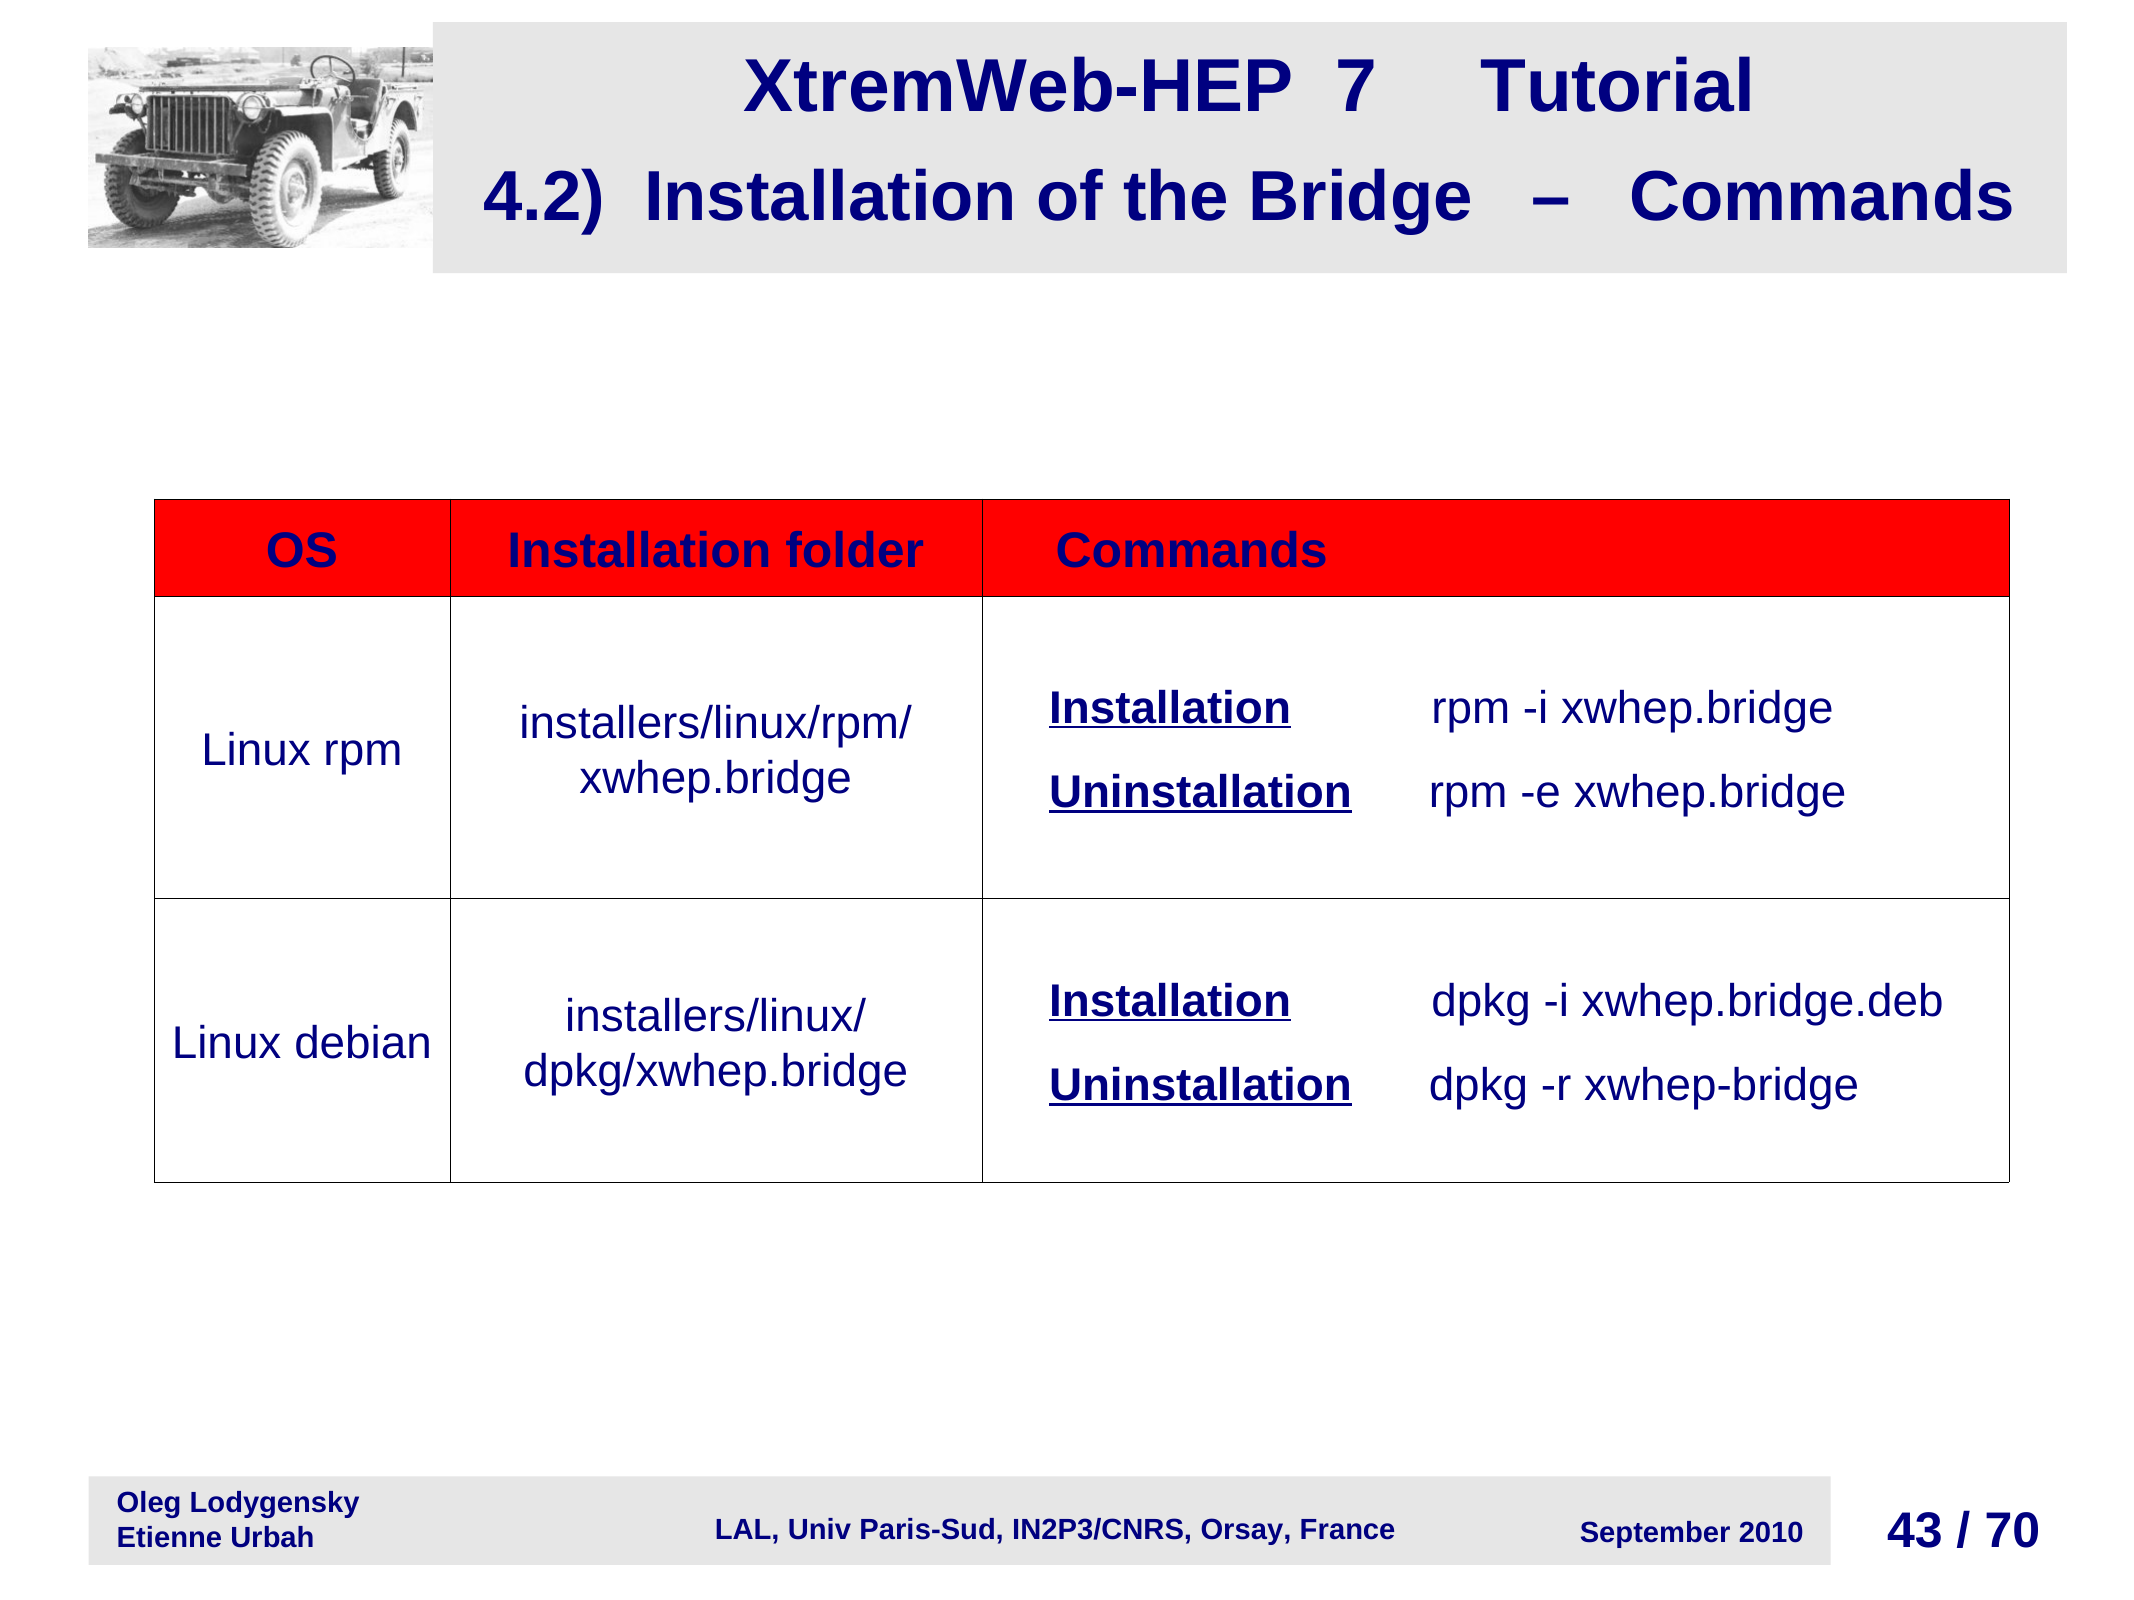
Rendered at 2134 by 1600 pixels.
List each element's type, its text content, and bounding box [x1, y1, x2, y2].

table_header Commands [983, 500, 2009, 596]
table_cell Linux debian [155, 899, 450, 1182]
title 4.2) Installation of the Bridge – Commands [442, 118, 2067, 266]
table_header OS [155, 500, 450, 596]
table_header Installation folder [451, 500, 982, 596]
picture [88, 47, 433, 248]
table_cell Installation rpm -i xwhep.bridge Uninstallation rpm -e xwhep.bridge [983, 597, 2009, 898]
table_cell Installation dpkg -i xwhep.bridge.deb Uninstallation dpkg -r xwhep-bridge [983, 899, 2009, 1182]
table_cell installers/linux/rpm/xwhep.bridge [451, 597, 982, 898]
table_cell installers/linux/dpkg/xwhep.bridge [451, 899, 982, 1182]
table_cell Linux rpm [155, 597, 450, 898]
